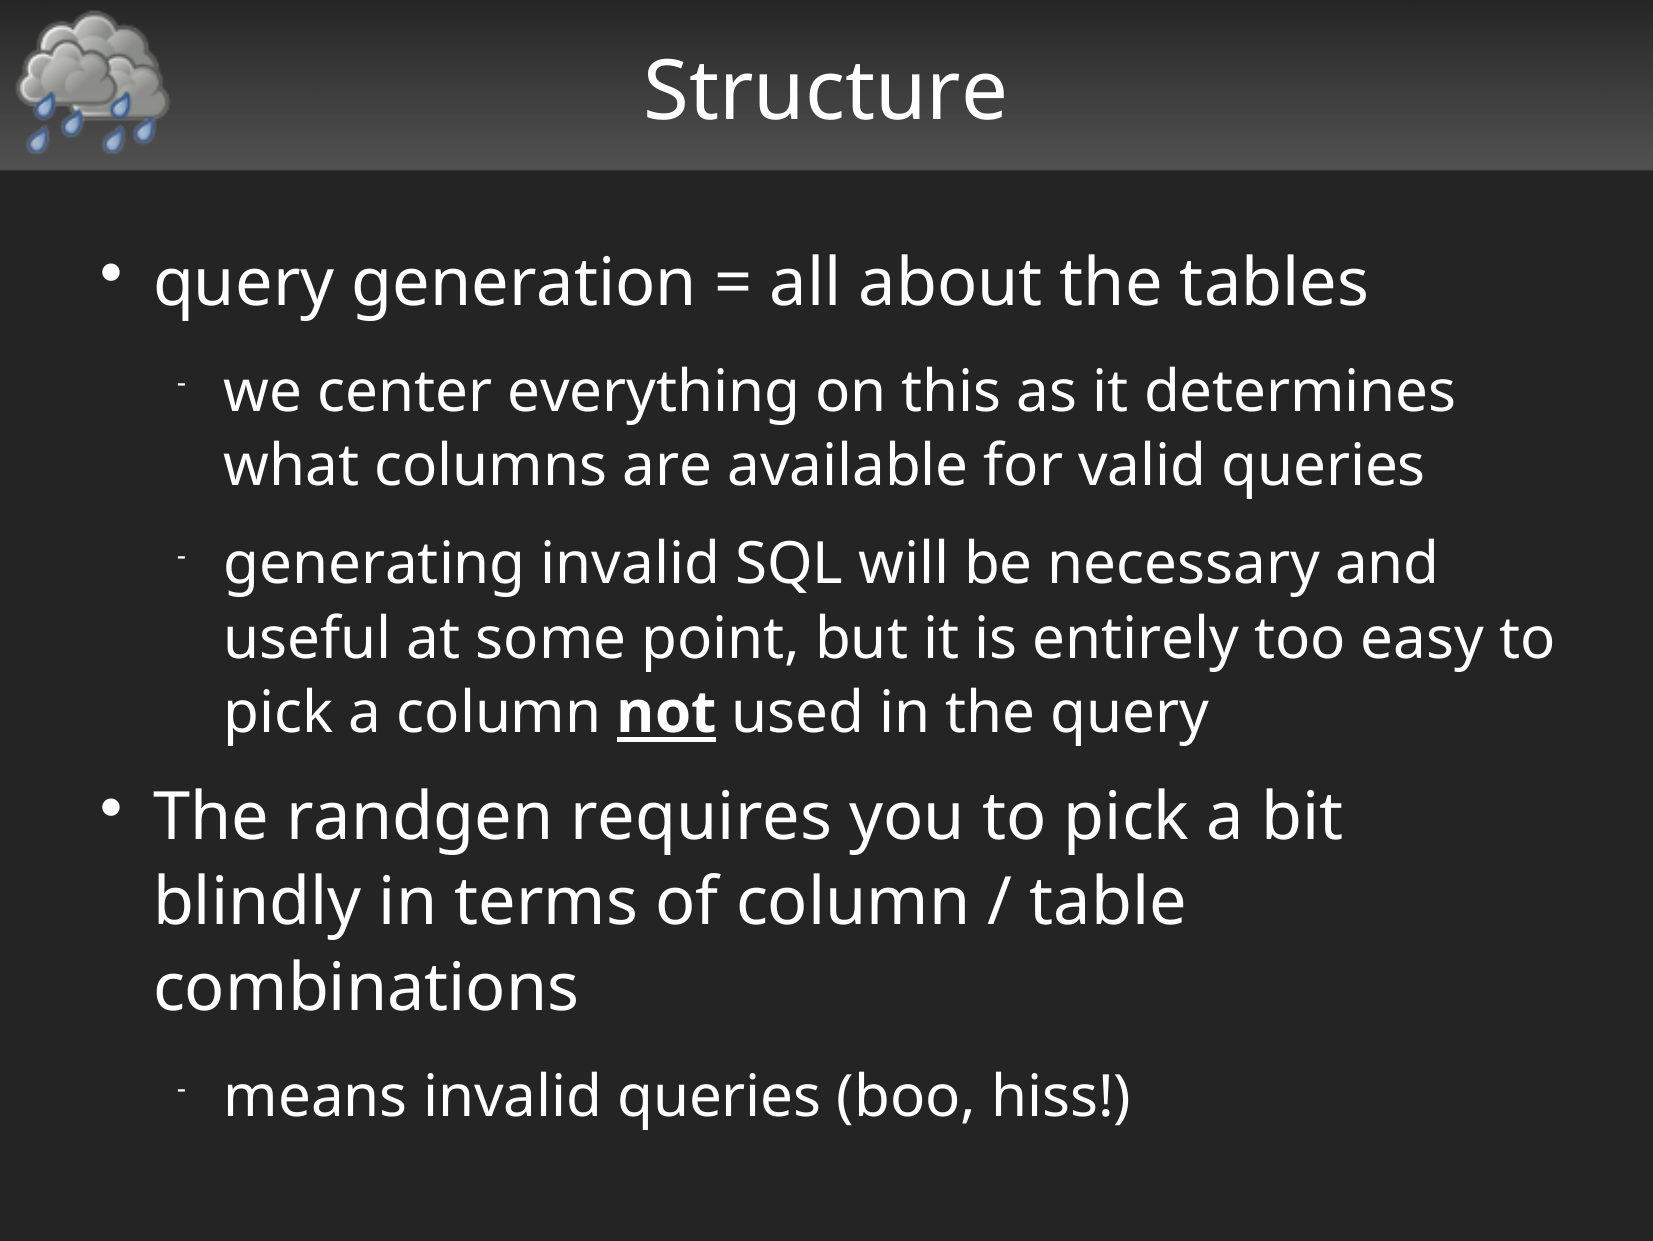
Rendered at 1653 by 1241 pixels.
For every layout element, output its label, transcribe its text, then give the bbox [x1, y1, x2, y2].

list query generation = all about the tables we center everything on this as it determines what columns are available for valid queries generating invalid SQL will be necessary and useful at some point, but it is entirely too easy to pick a column not used in the query The randgen requires you to pick a bit blindly in terms of column / table combinations means invalid queries (boo, hiss!) [82, 236, 1570, 1042]
title Structure [82, 39, 1570, 137]
picture [0, 0, 1653, 1241]
